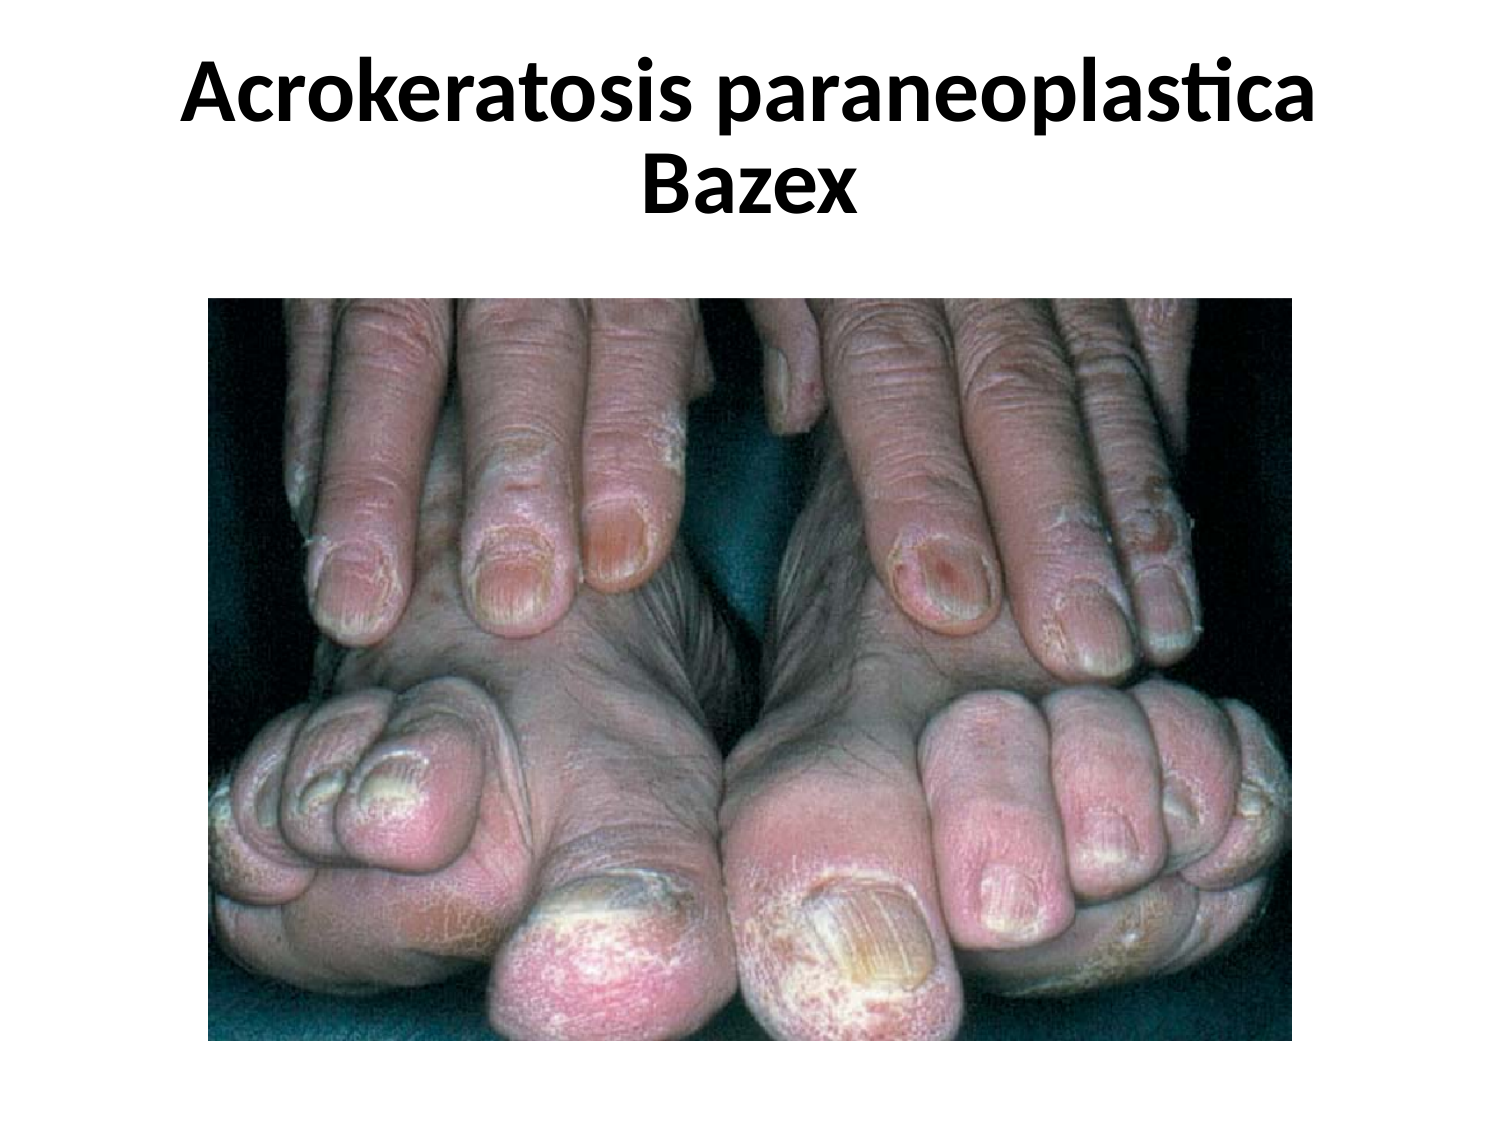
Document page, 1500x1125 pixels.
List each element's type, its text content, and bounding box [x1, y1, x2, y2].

title Acrokeratosis paraneoplastica Bazex [75, 32, 1425, 257]
picture [208, 297, 1292, 1041]
